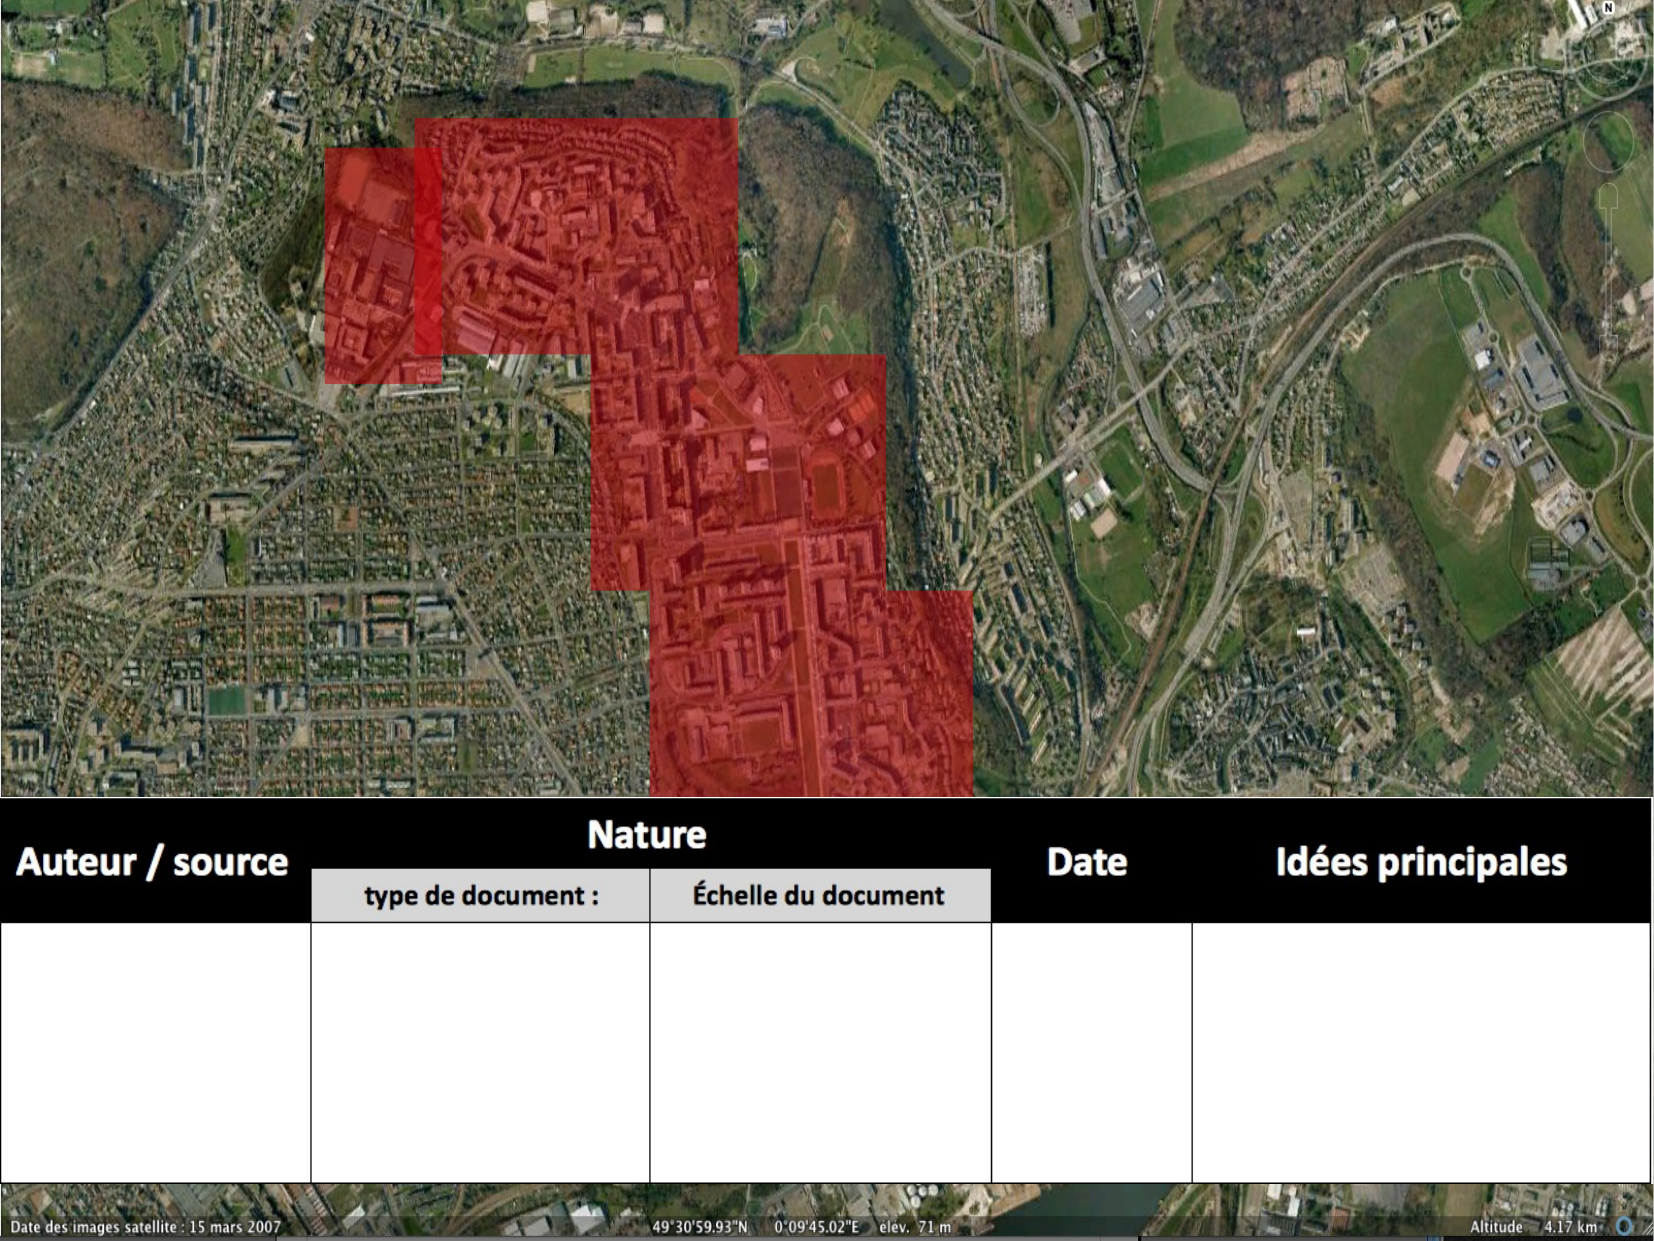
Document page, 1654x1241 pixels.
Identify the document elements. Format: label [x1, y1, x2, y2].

text_box [324, 118, 974, 797]
picture [0, 0, 1654, 1241]
